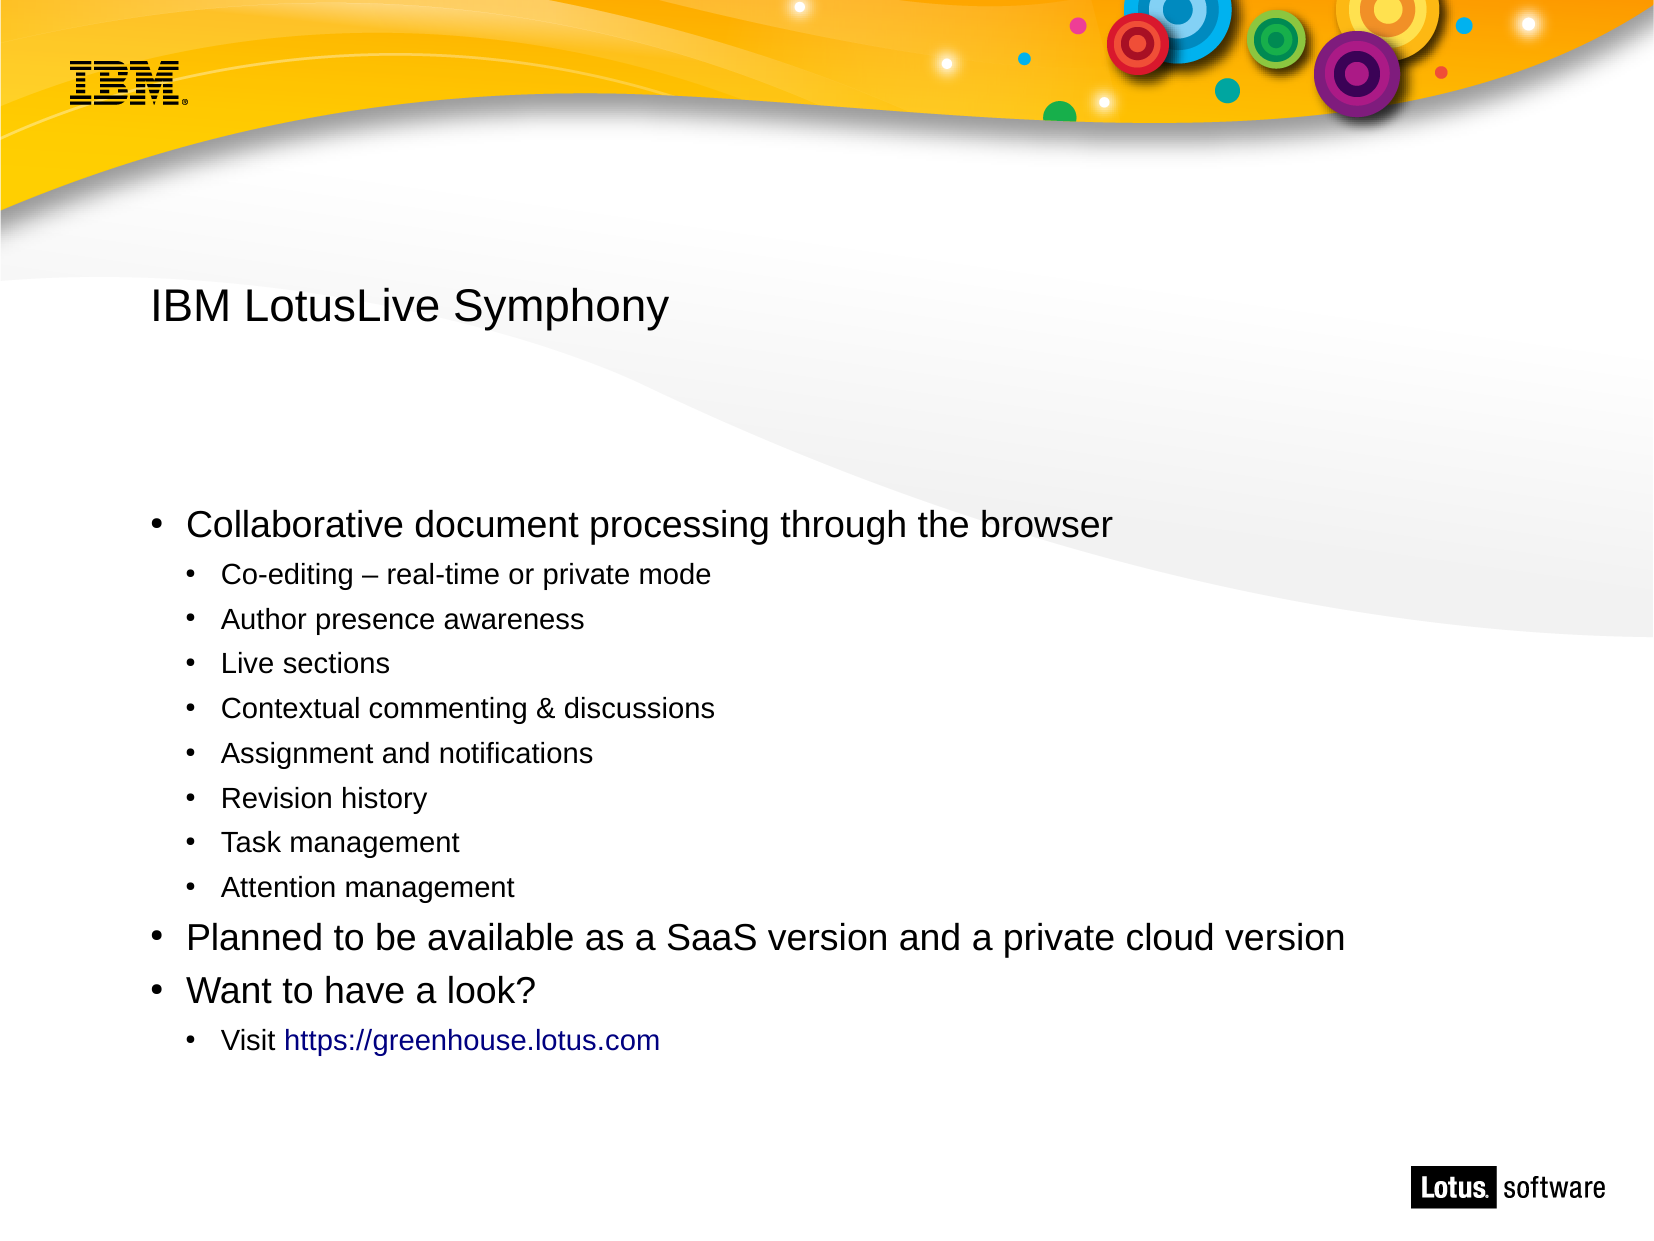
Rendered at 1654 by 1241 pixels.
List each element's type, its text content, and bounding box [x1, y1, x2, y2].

list Collaborative document processing through the browser Co-editing – real-time or private mode Author presence awareness Live sections Contextual commenting & discussions Assignment and notifications Revision history Task management Attention management Planned to be available as a SaaS version and a private cloud version Want to have a look? Visit https://greenhouse.lotus.com [150, 503, 1538, 1126]
title IBM LotusLive Symphony [150, 280, 1538, 413]
picture [0, 0, 1654, 1241]
